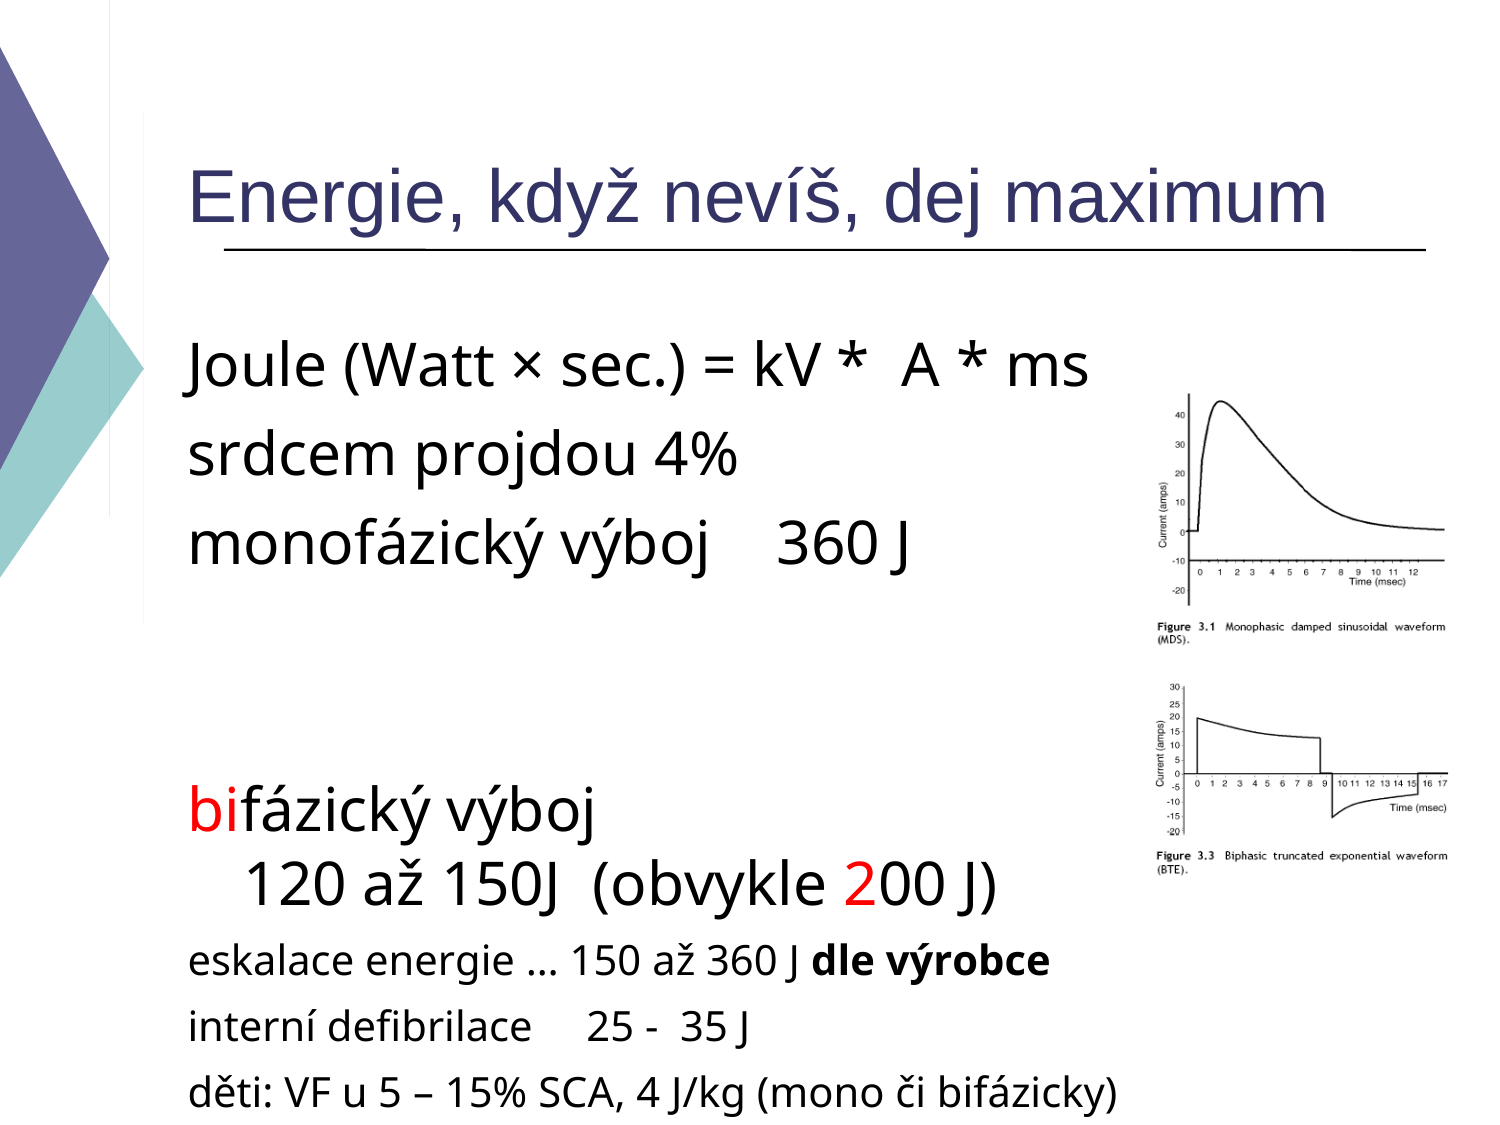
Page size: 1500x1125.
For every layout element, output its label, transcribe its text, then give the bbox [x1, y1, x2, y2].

list Joule (Watt × sec.) = kV * A * ms srdcem projdou 4% monofázický výboj 360 J bifázický výboj 120 až 150J (obvykle 200 J) eskalace energie … 150 až 360 J dle výrobce interní defibrilace 25 - 35 J děti: VF u 5 – 15% SCA, 4 J/kg (mono či bifázicky) [187, 324, 1463, 1115]
picture [1151, 679, 1450, 880]
picture [1151, 388, 1461, 650]
title Energie, když nevíš, dej maximum [187, 78, 1463, 309]
